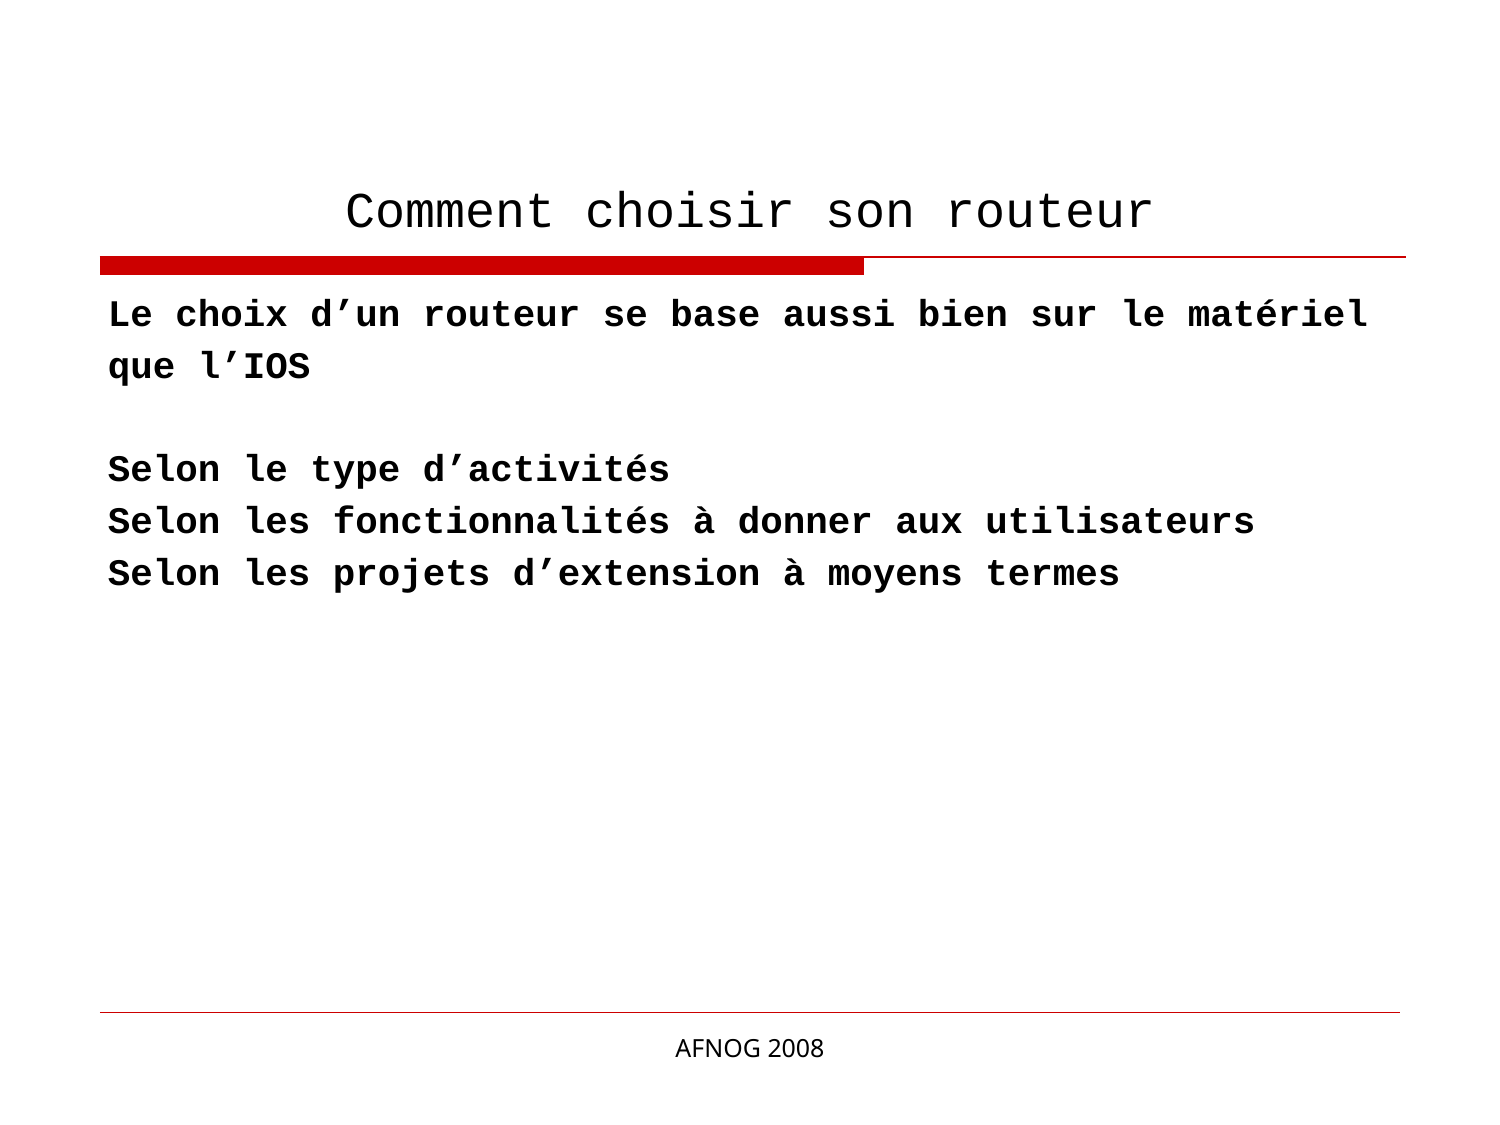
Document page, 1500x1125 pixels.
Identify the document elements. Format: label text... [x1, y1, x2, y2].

list Le choix d’un routeur se base aussi bien sur le matériel que l’IOS Selon le type d’activités Selon les fonctionnalités à donner aux utilisateurs Selon les projets d’extension à moyens termes [92, 287, 1406, 988]
text_box AFNOG 2008 [512, 1024, 988, 1103]
title Comment choisir son routeur [94, 49, 1407, 250]
